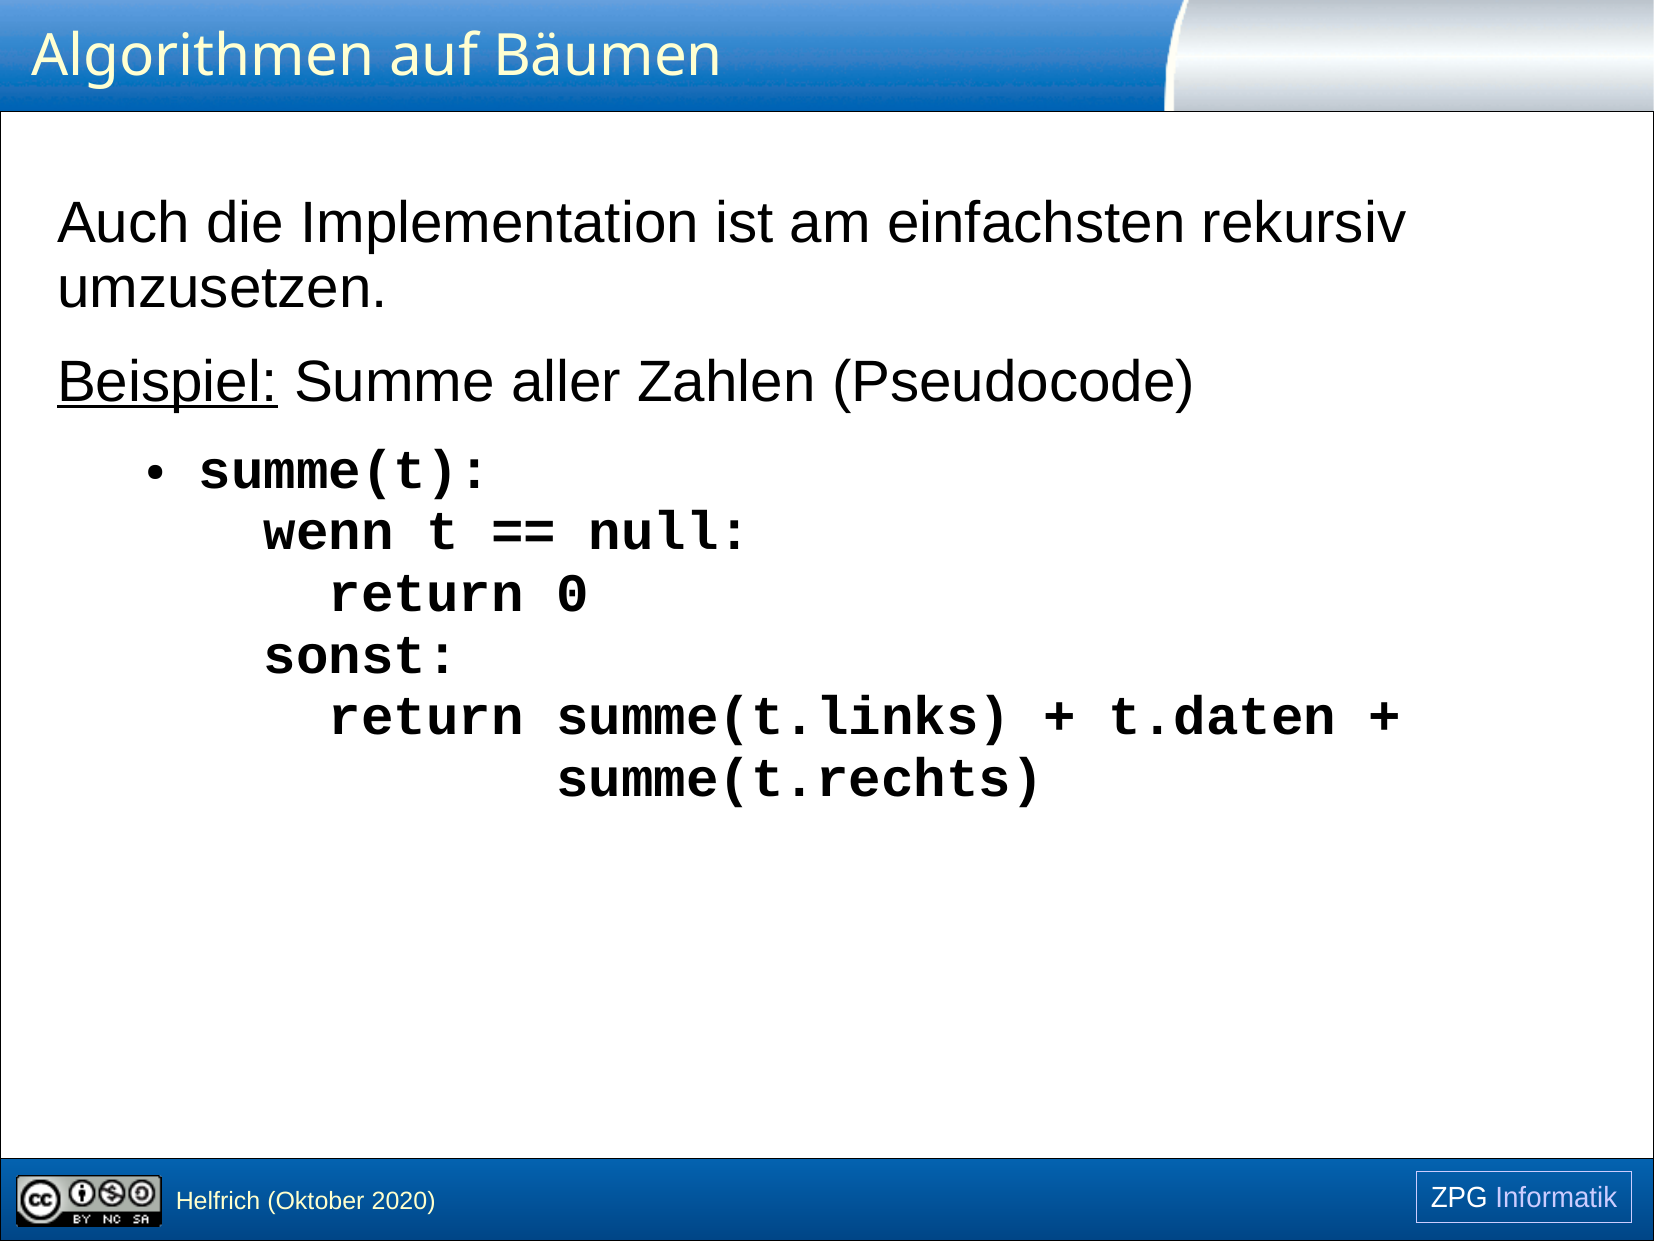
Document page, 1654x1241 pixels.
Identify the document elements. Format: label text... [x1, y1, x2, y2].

picture [16, 1175, 162, 1227]
list Auch die Implementation ist am einfachsten rekursiv umzusetzen. Beispiel: Summe aller Zahlen (Pseudocode) summe(t): wenn t == null: return 0 sonst: return summe(t.links) + t.daten + summe(t.rechts) [57, 189, 1605, 909]
picture [0, 0, 1654, 111]
title Algorithmen auf Bäumen [31, 14, 1151, 92]
